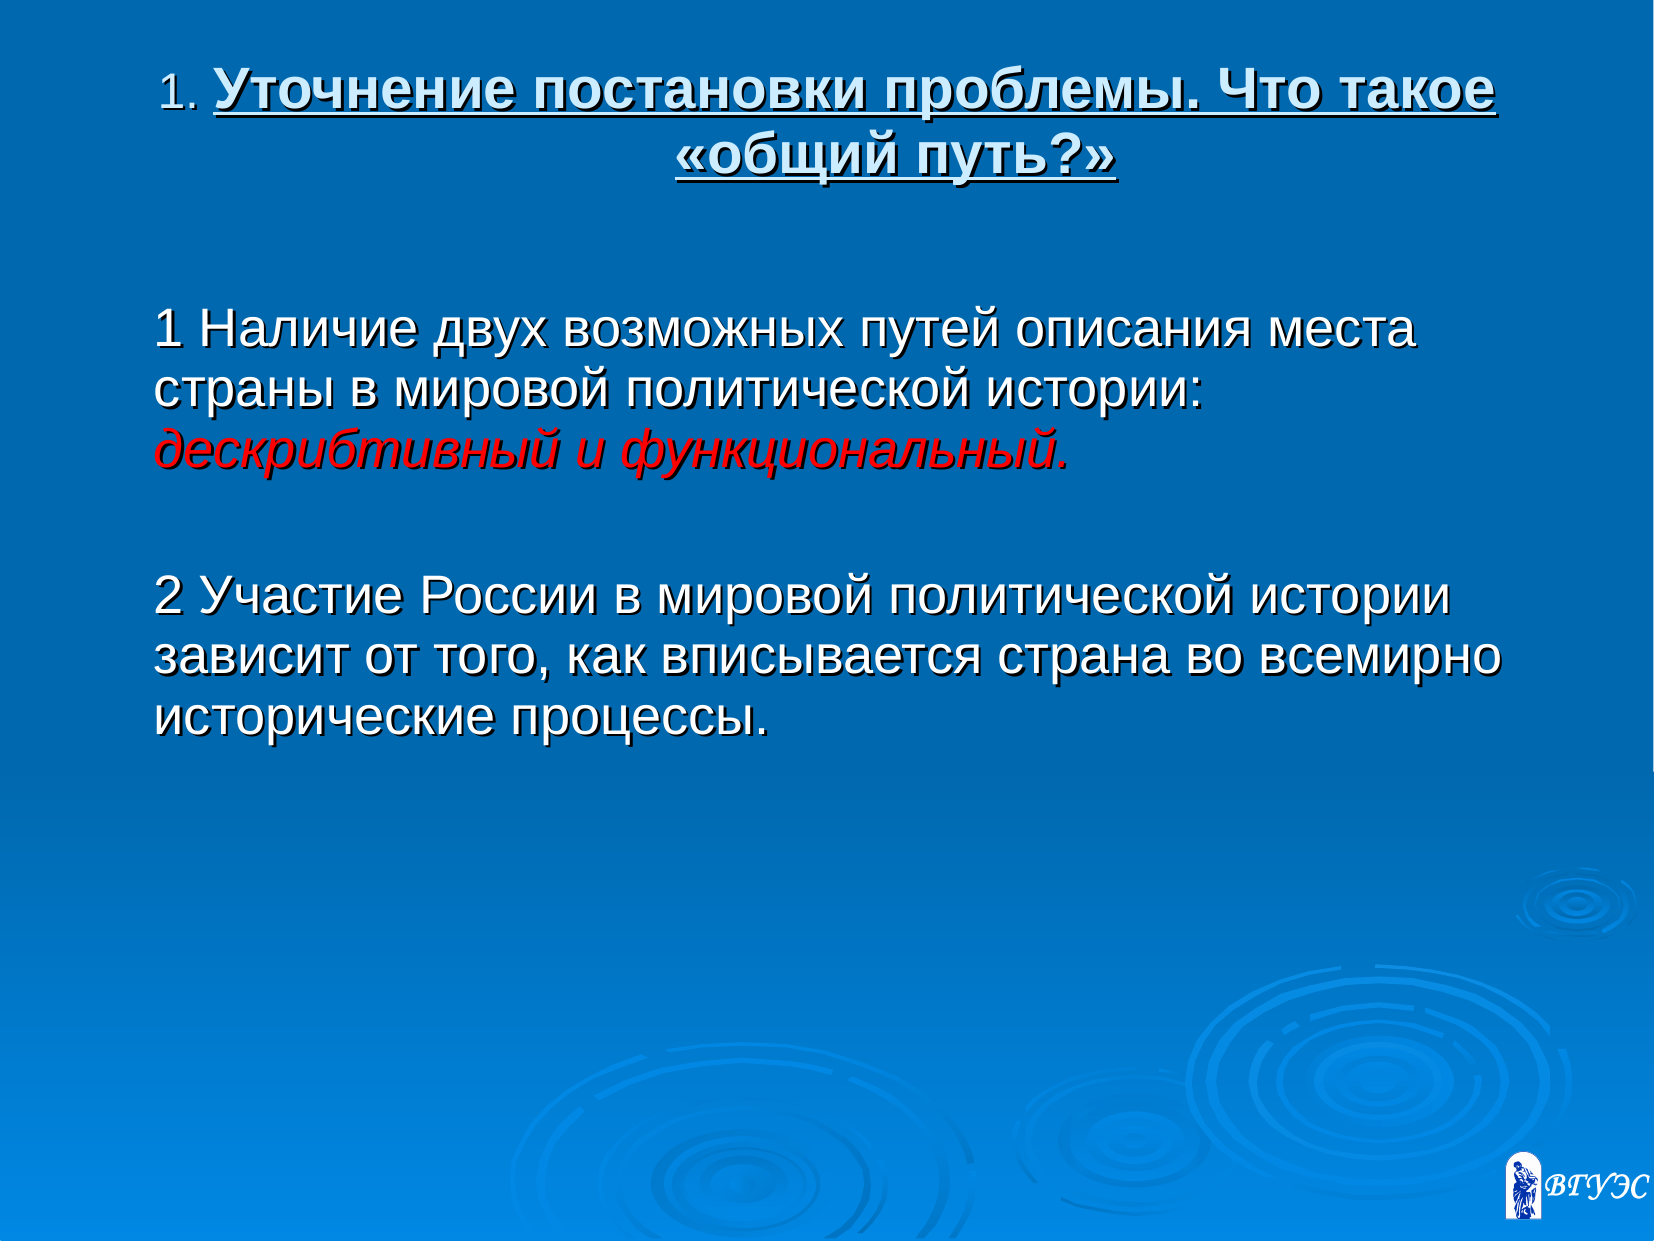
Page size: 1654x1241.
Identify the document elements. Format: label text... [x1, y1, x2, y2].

picture [1505, 1151, 1651, 1220]
list 1 Наличие двух возможных путей описания места страны в мировой политической истории: дескрибтивный и функциональный. 2 Участие России в мировой политической истории зависит от того, как вписывается страна во всемирно исторические процессы. [82, 289, 1571, 1108]
title 1. Уточнение постановки проблемы. Что такое «общий путь?» [82, 29, 1571, 278]
